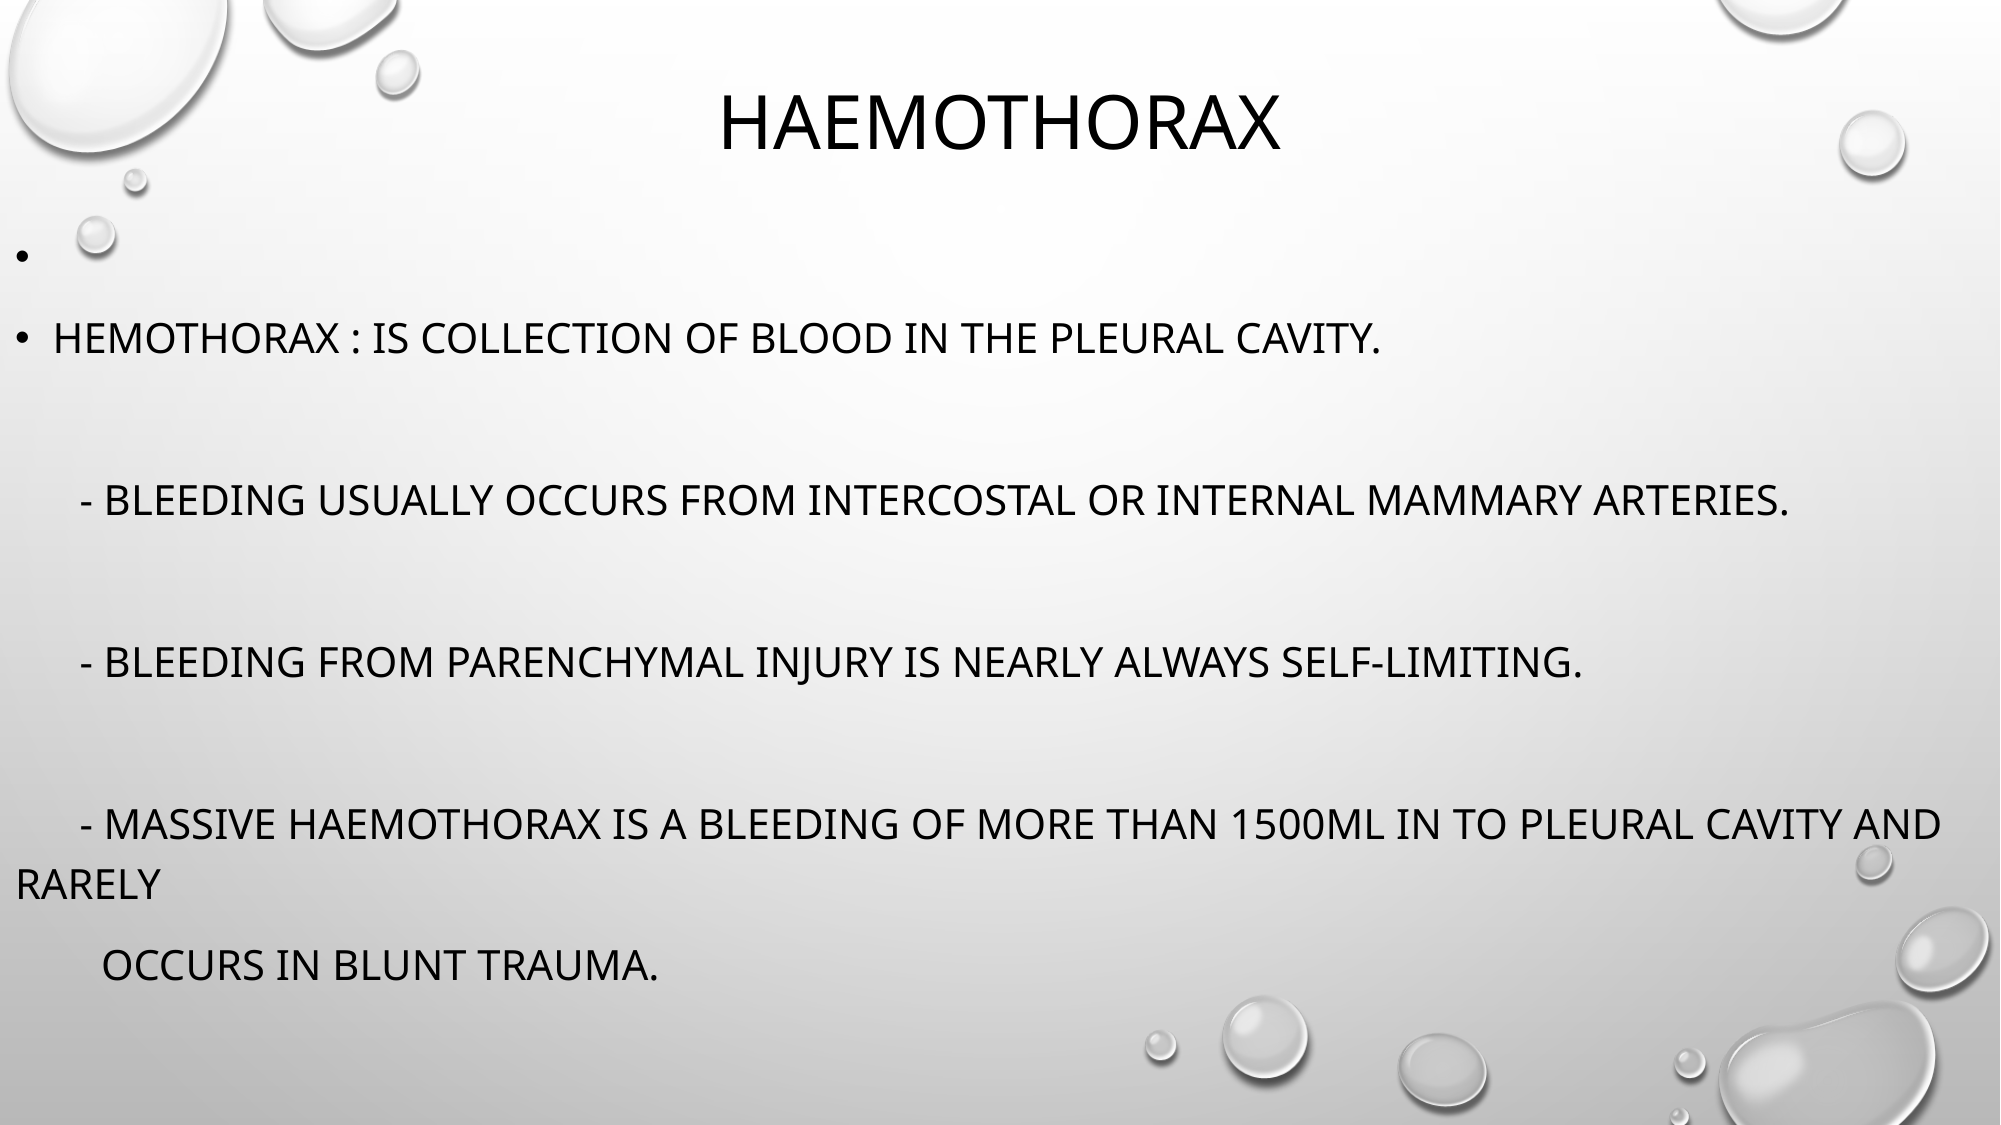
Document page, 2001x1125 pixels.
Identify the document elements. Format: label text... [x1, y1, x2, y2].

list HEMOTHORAX : is collection of blood in the pleural cavity. - Bleeding usually occurs from intercostal or internal mammary arteries. - Bleeding from parenchymal injury is nearly always self-limiting. - Massive Haemothorax is a bleeding of more than 1500ml in to pleural cavity and rarely occurs in blunt trauma. [0, 223, 2000, 1125]
title HAEMOTHORAX [0, 0, 2000, 223]
